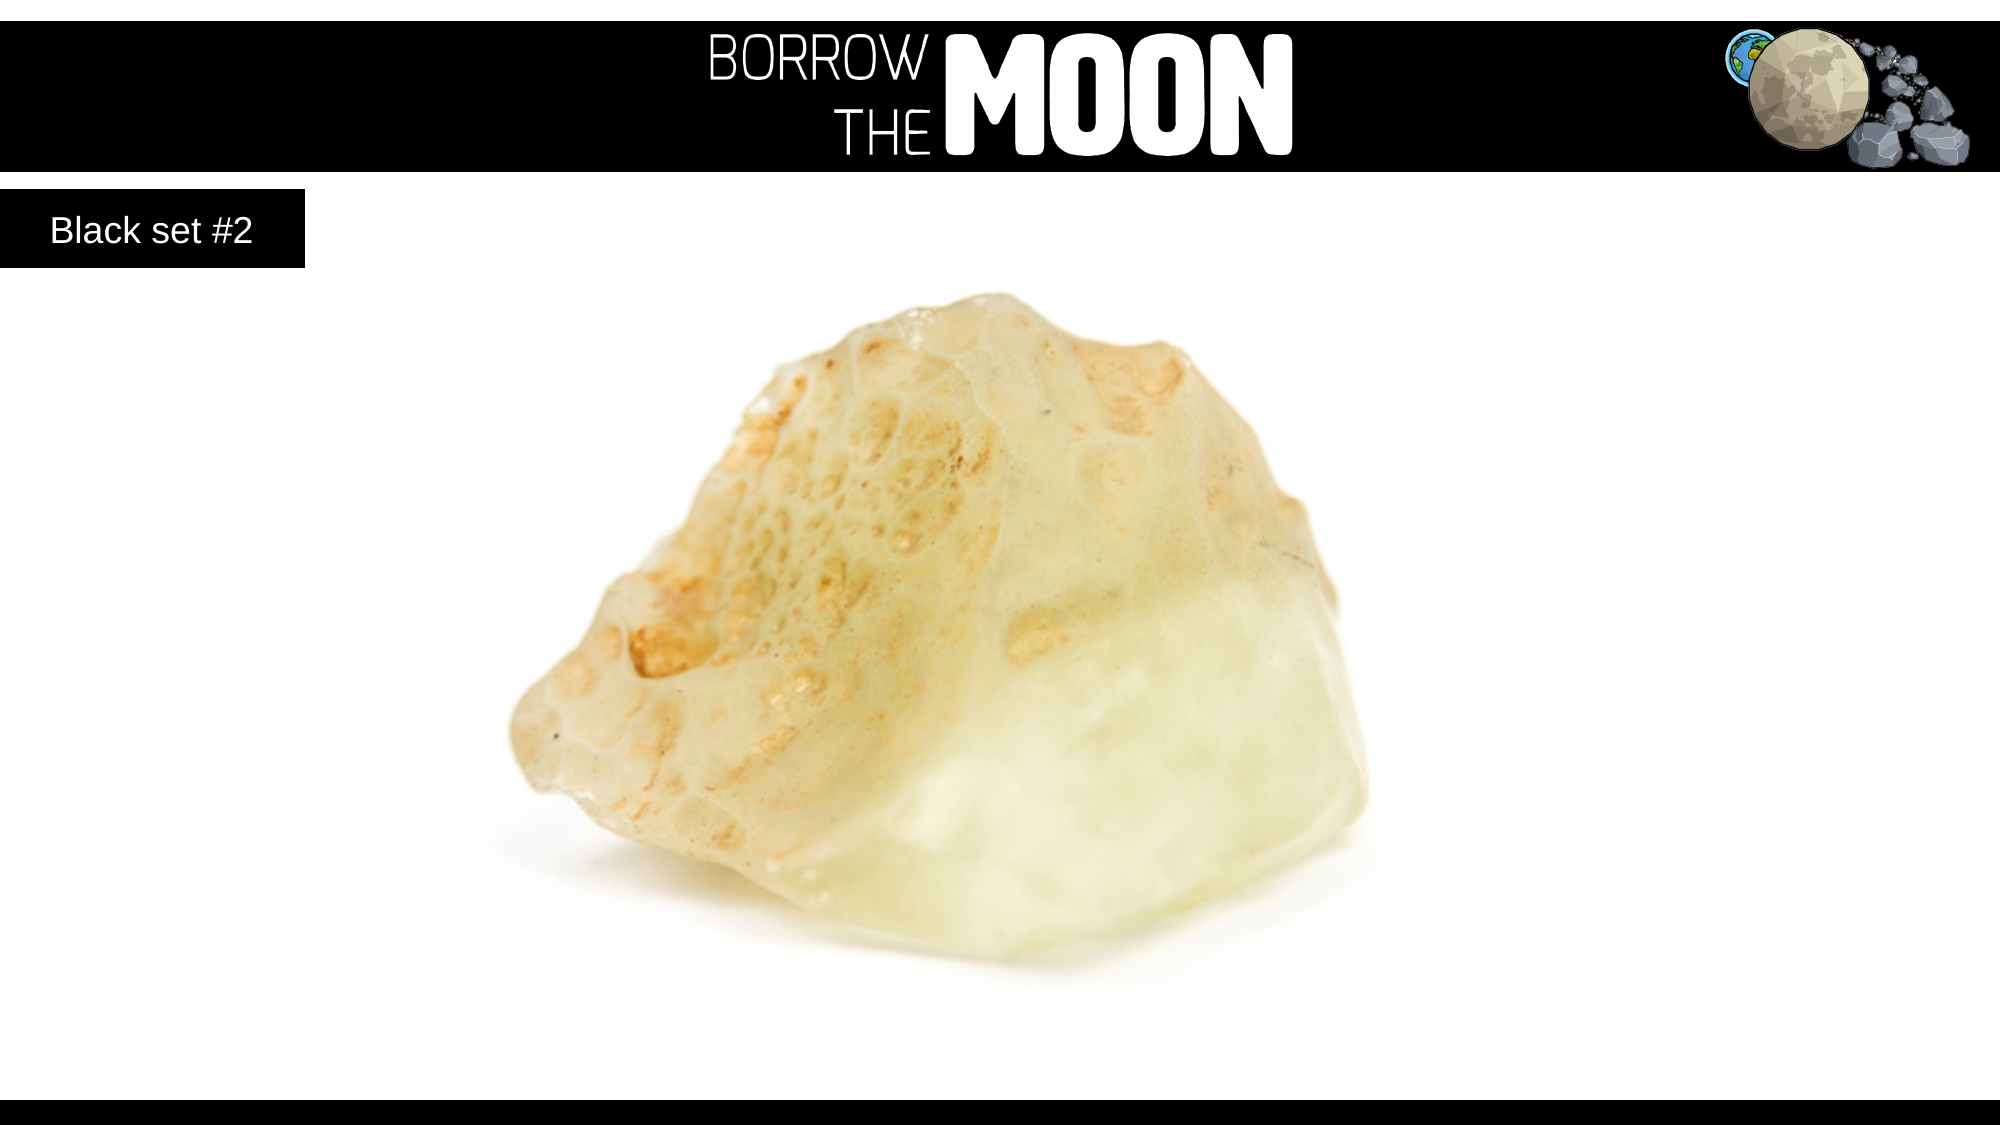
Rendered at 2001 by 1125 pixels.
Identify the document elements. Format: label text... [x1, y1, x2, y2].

picture [336, 190, 1664, 1076]
text_box Black set #2 [0, 189, 305, 268]
